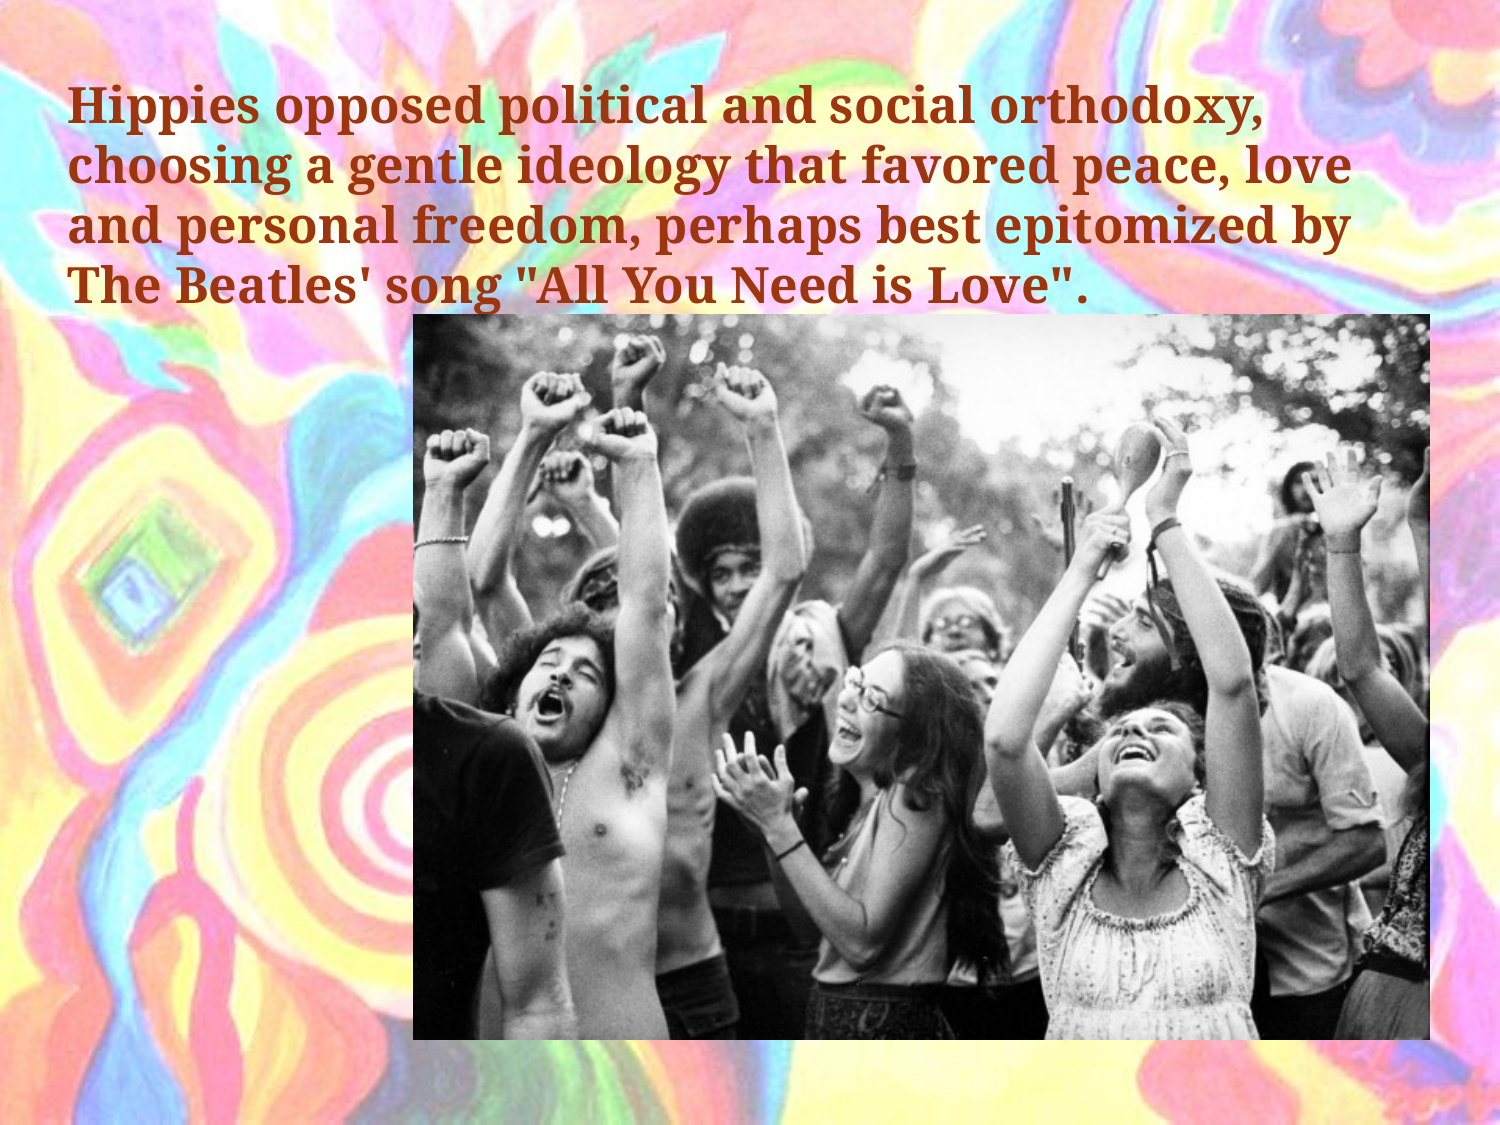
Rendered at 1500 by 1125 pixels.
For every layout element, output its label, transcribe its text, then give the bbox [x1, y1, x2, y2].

text_box Hippies opposed political and social orthodoxy, choosing a gentle ideology that favored peace, love and personal freedom, perhaps best epitomized by The Beatles' song "All You Need is Love". [53, 66, 1436, 322]
picture [0, 0, 1500, 1125]
